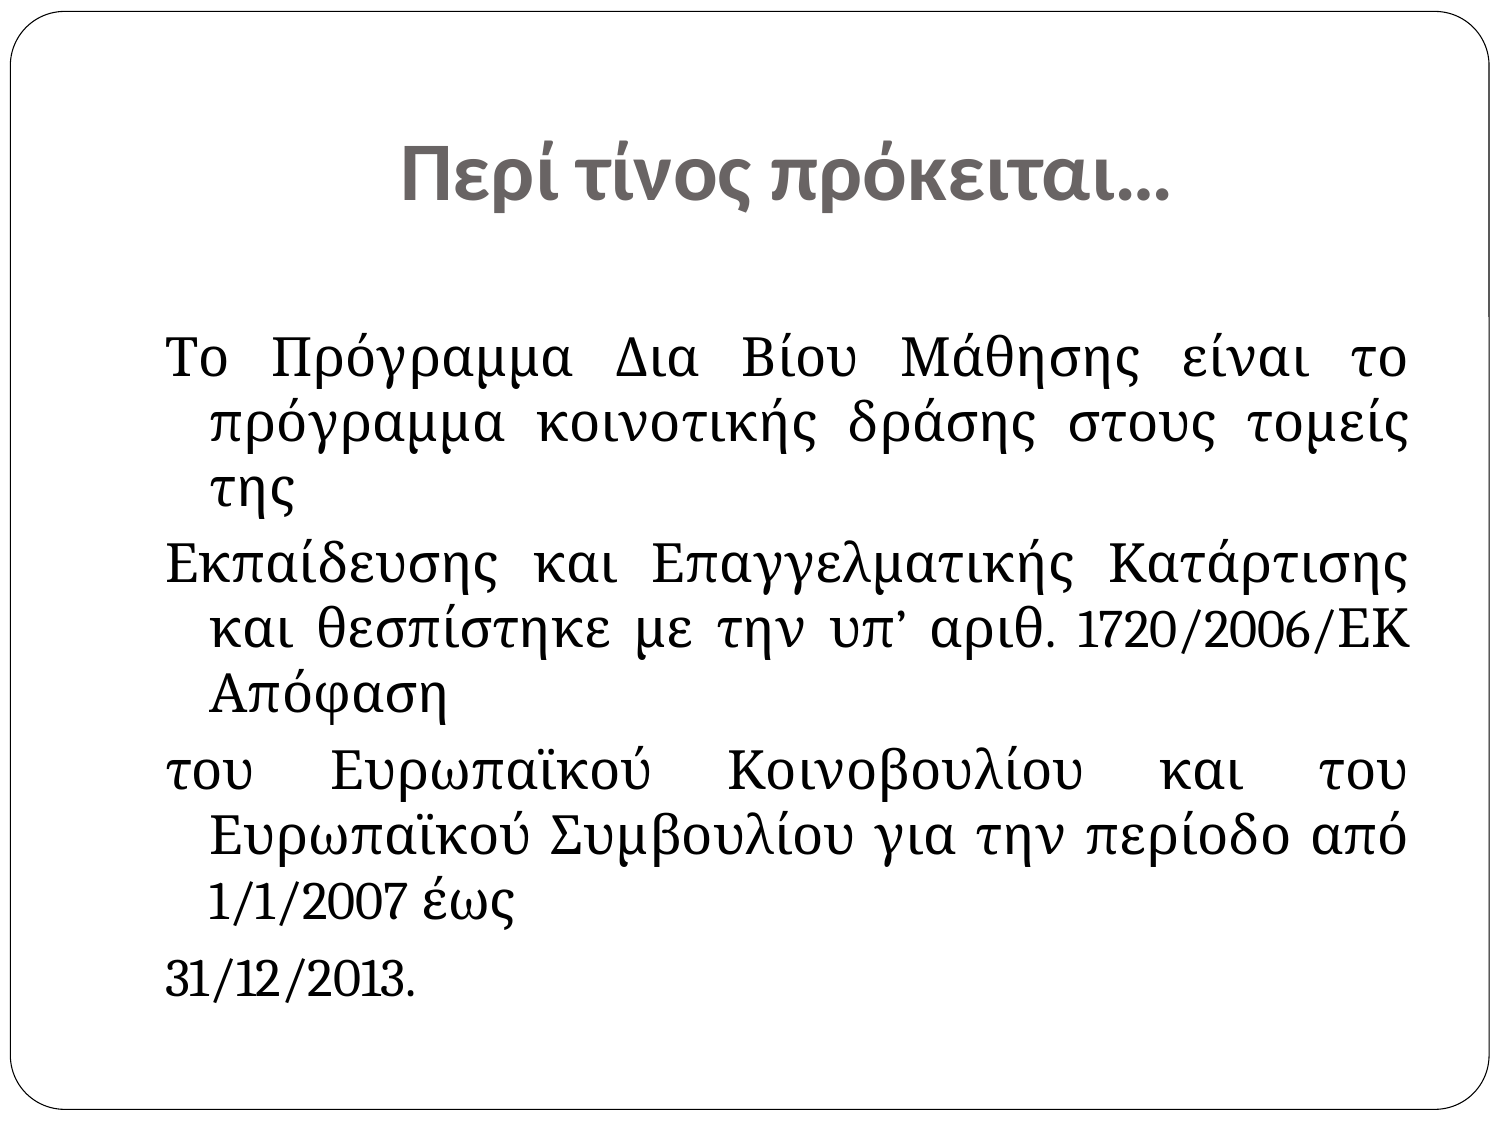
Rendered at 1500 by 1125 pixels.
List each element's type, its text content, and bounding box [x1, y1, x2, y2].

title Περί τίνος πρόκειται… [150, 44, 1426, 233]
list Το Πρόγραμμα Δια Βίου Μάθησης είναι το πρόγραμμα κοινοτικής δράσης στους τομείς της Εκπαίδευσης και Επαγγελματικής Κατάρτισης και θεσπίστηκε με την υπ’ αριθ. 1720/2006/ΕΚ Απόφαση του Ευρωπαϊκού Κοινοβουλίου και του Ευρωπαϊκού Συμβουλίου για την περίοδο από 1/1/2007 έως 31/12/2013. [150, 237, 1426, 988]
